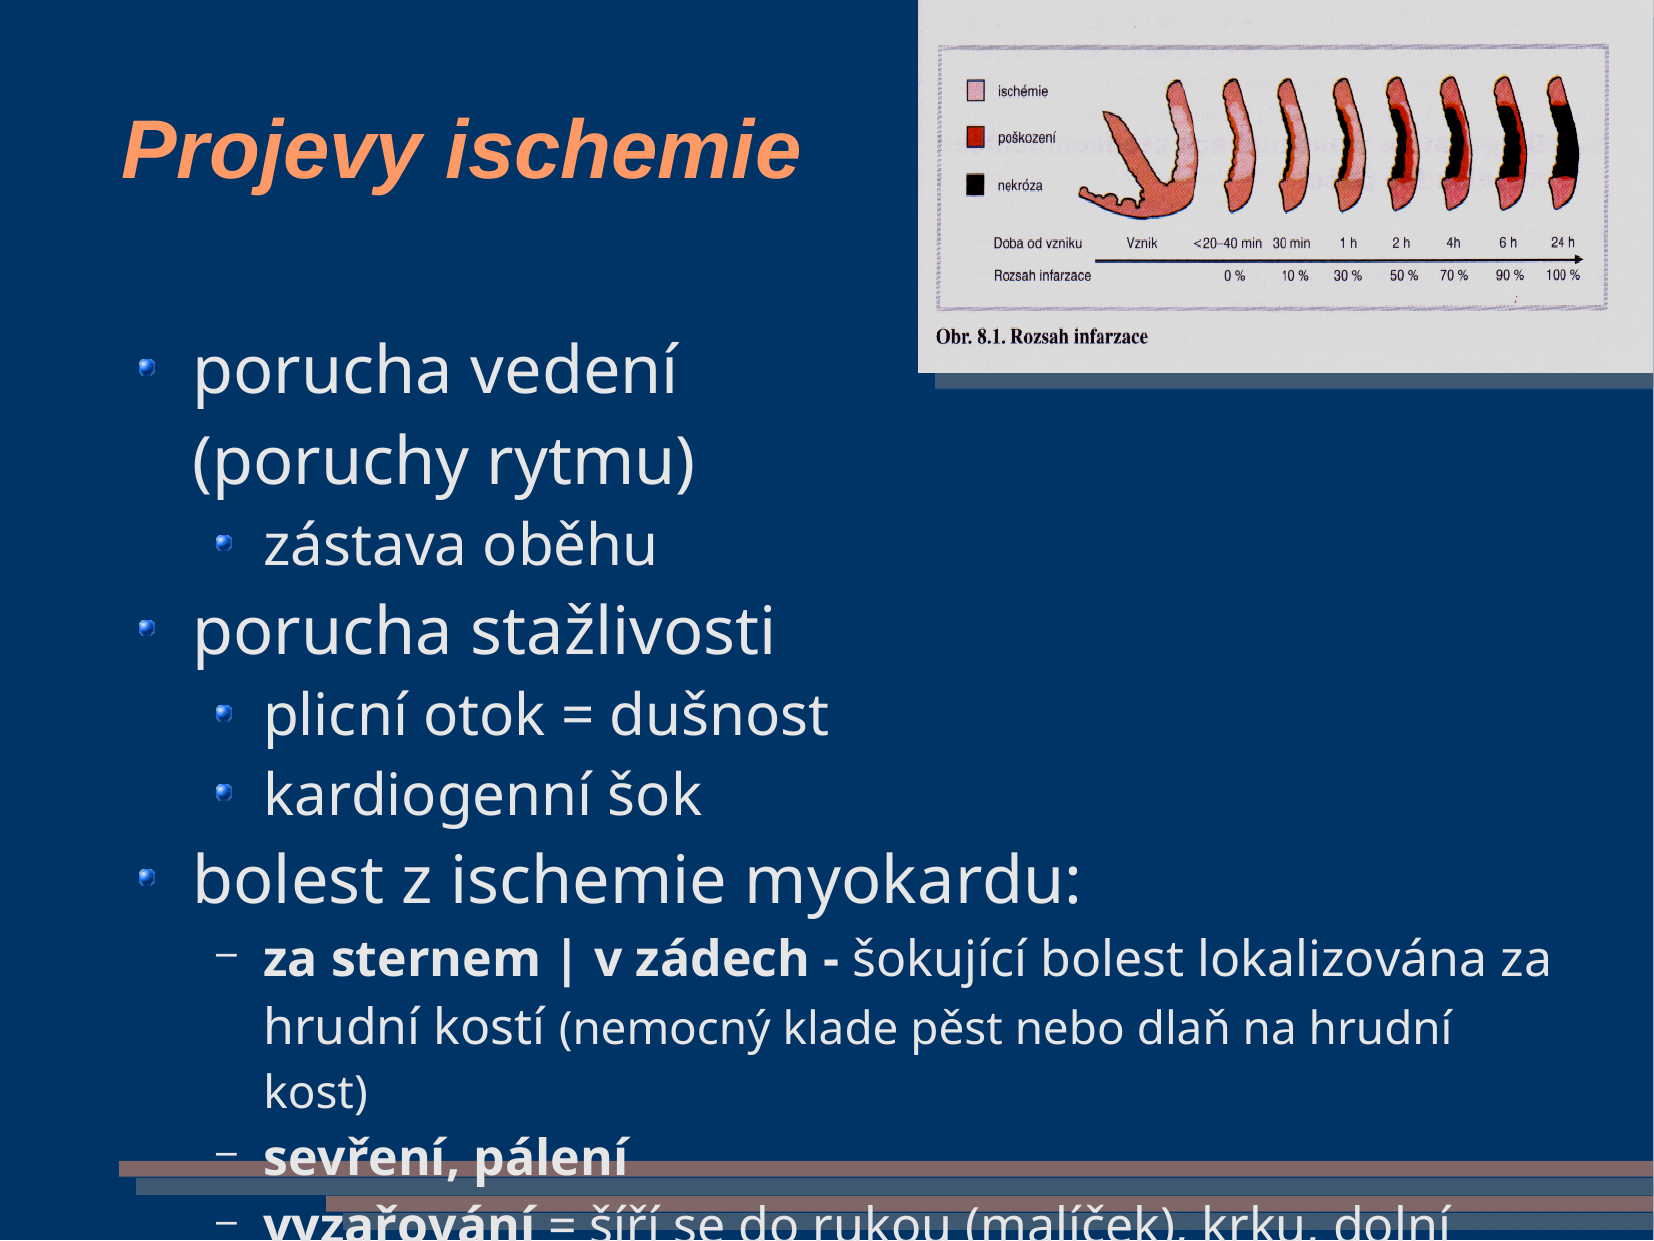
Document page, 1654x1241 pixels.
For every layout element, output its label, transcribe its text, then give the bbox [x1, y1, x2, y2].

title Projevy ischemie [121, 46, 918, 254]
picture [918, 0, 1654, 373]
list porucha vedení (poruchy rytmu) zástava oběhu porucha stažlivosti plicní otok = dušnost kardiogenní šok bolest z ischemie myokardu: za sternem | v zádech - šokující bolest lokalizována za hrudní kostí (nemocný klade pěst nebo dlaň na hrudní kost) sevření, pálení vyzařování = šíří se do rukou (malíček), krku, dolní čelisti, břicha, zad (Prstem se neukazuje na ischemickou bolest) [121, 322, 1561, 1221]
